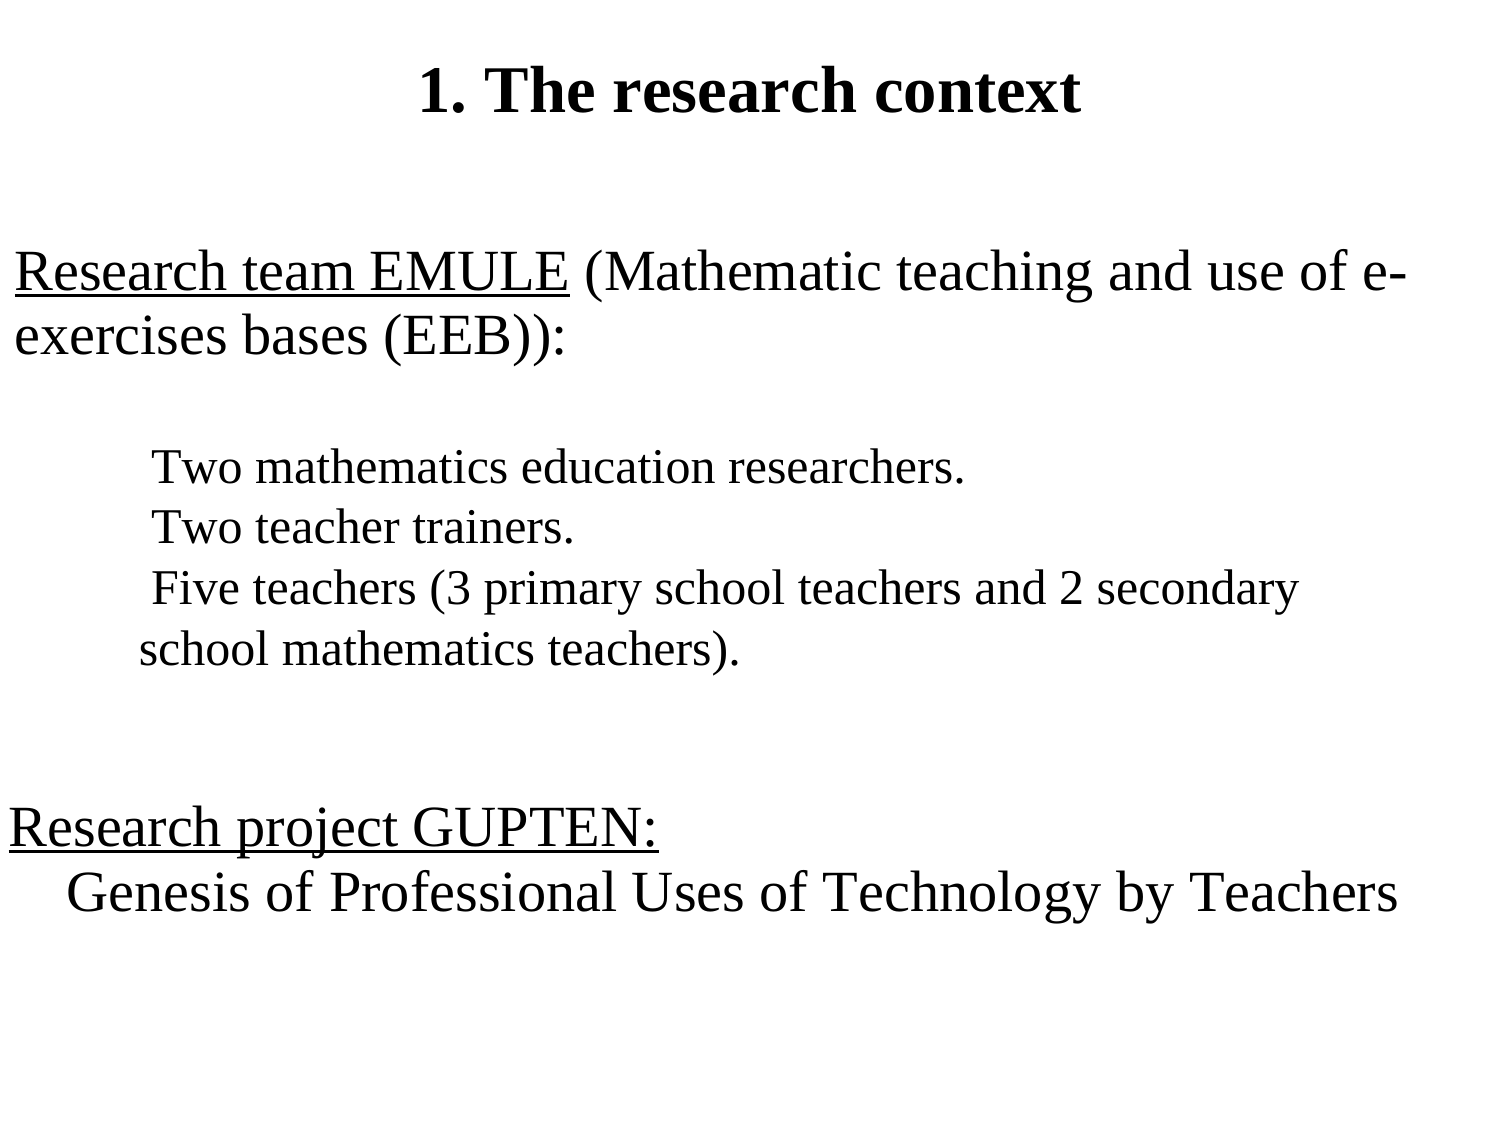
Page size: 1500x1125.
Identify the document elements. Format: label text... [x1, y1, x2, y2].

title 1. The research context [112, 42, 1388, 138]
text_box Research team EMULE (Mathematic teaching and use of e-exercises bases (EEB)): [0, 230, 1500, 376]
text_box Two mathematics education researchers. Two teacher trainers. Five teachers (3 primary school teachers and 2 secondary school mathematics teachers). [123, 425, 1427, 684]
text_box Research project GUPTEN: Genesis of Professional Uses of Technology by Teachers [0, 786, 1495, 932]
